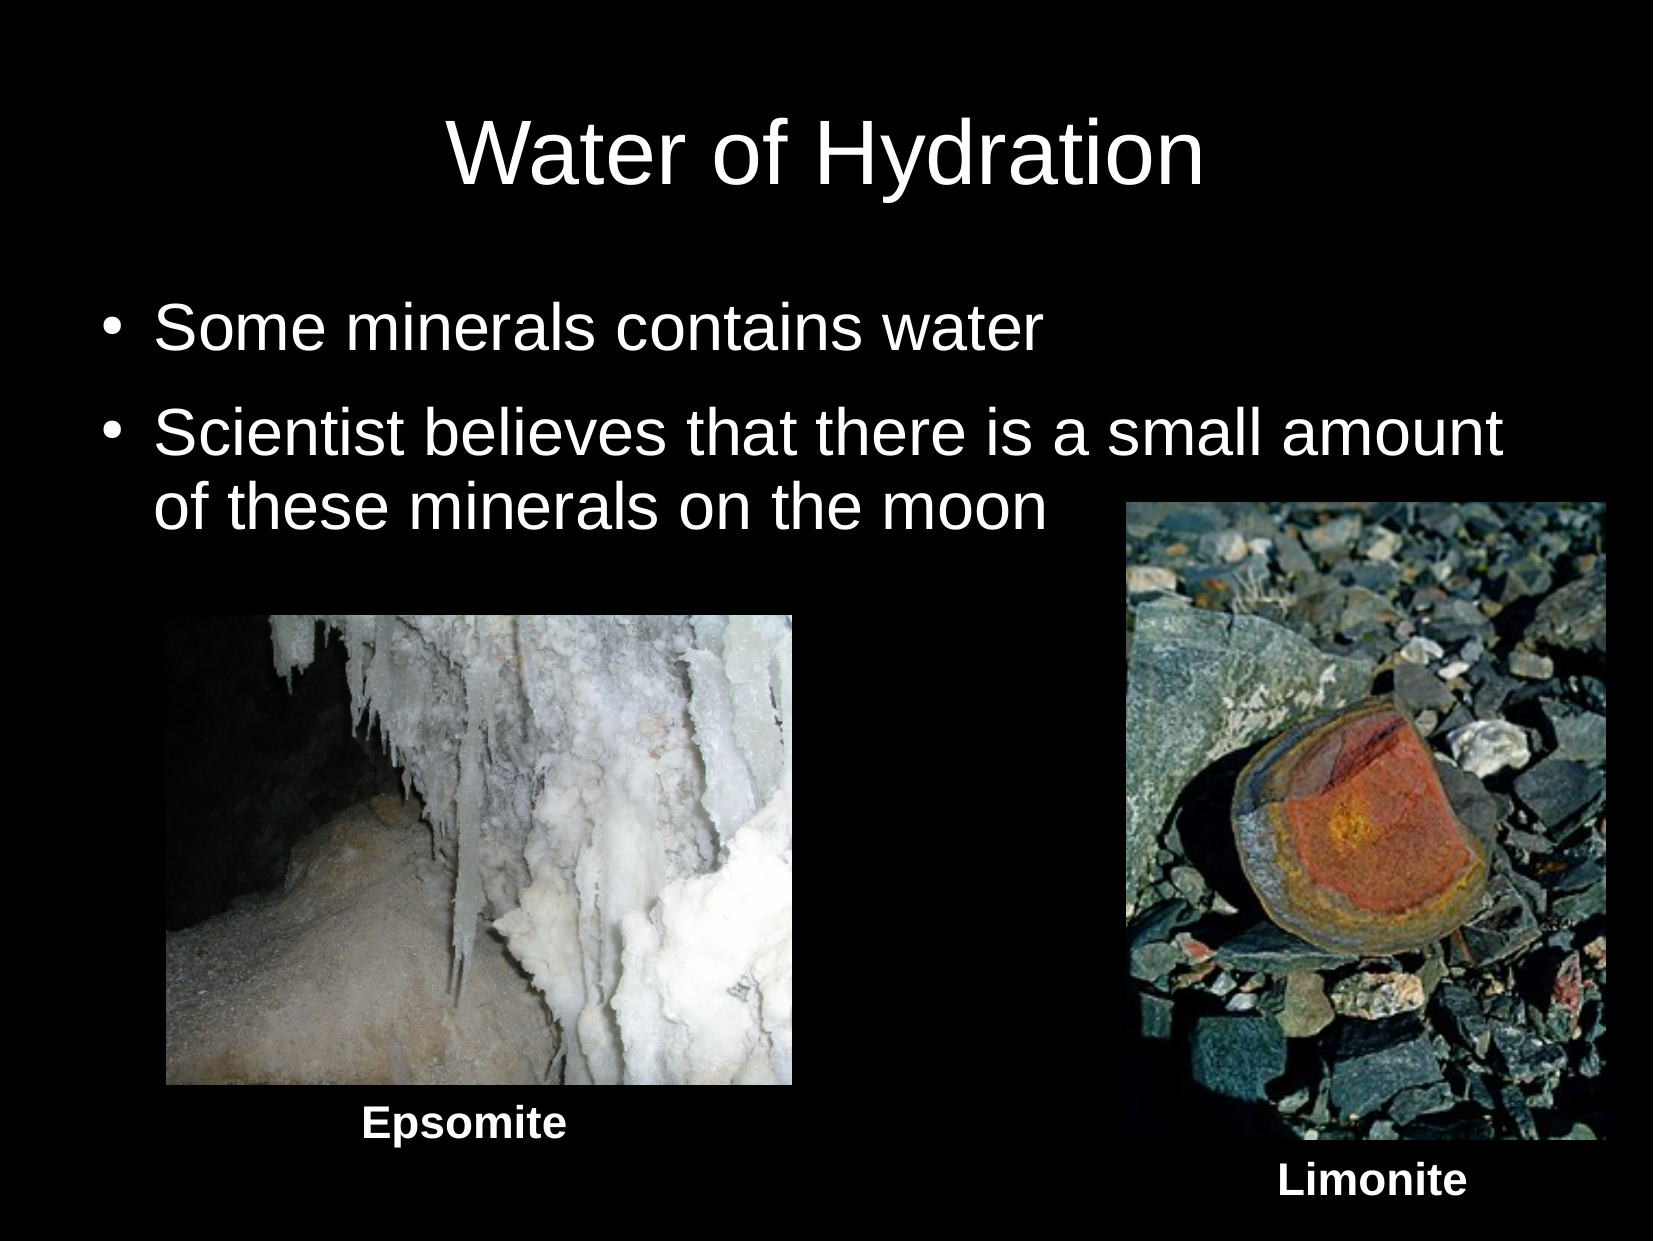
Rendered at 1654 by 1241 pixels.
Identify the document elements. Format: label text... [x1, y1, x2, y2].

text_box Epsomite [346, 1089, 752, 1156]
text_box Limonite [1170, 1147, 1576, 1214]
list Some minerals contains water Scientist believes that there is a small amount of these minerals on the moon [82, 290, 1571, 1010]
picture [166, 615, 792, 1085]
picture [1126, 502, 1606, 1140]
title Water of Hydration [82, 49, 1571, 257]
